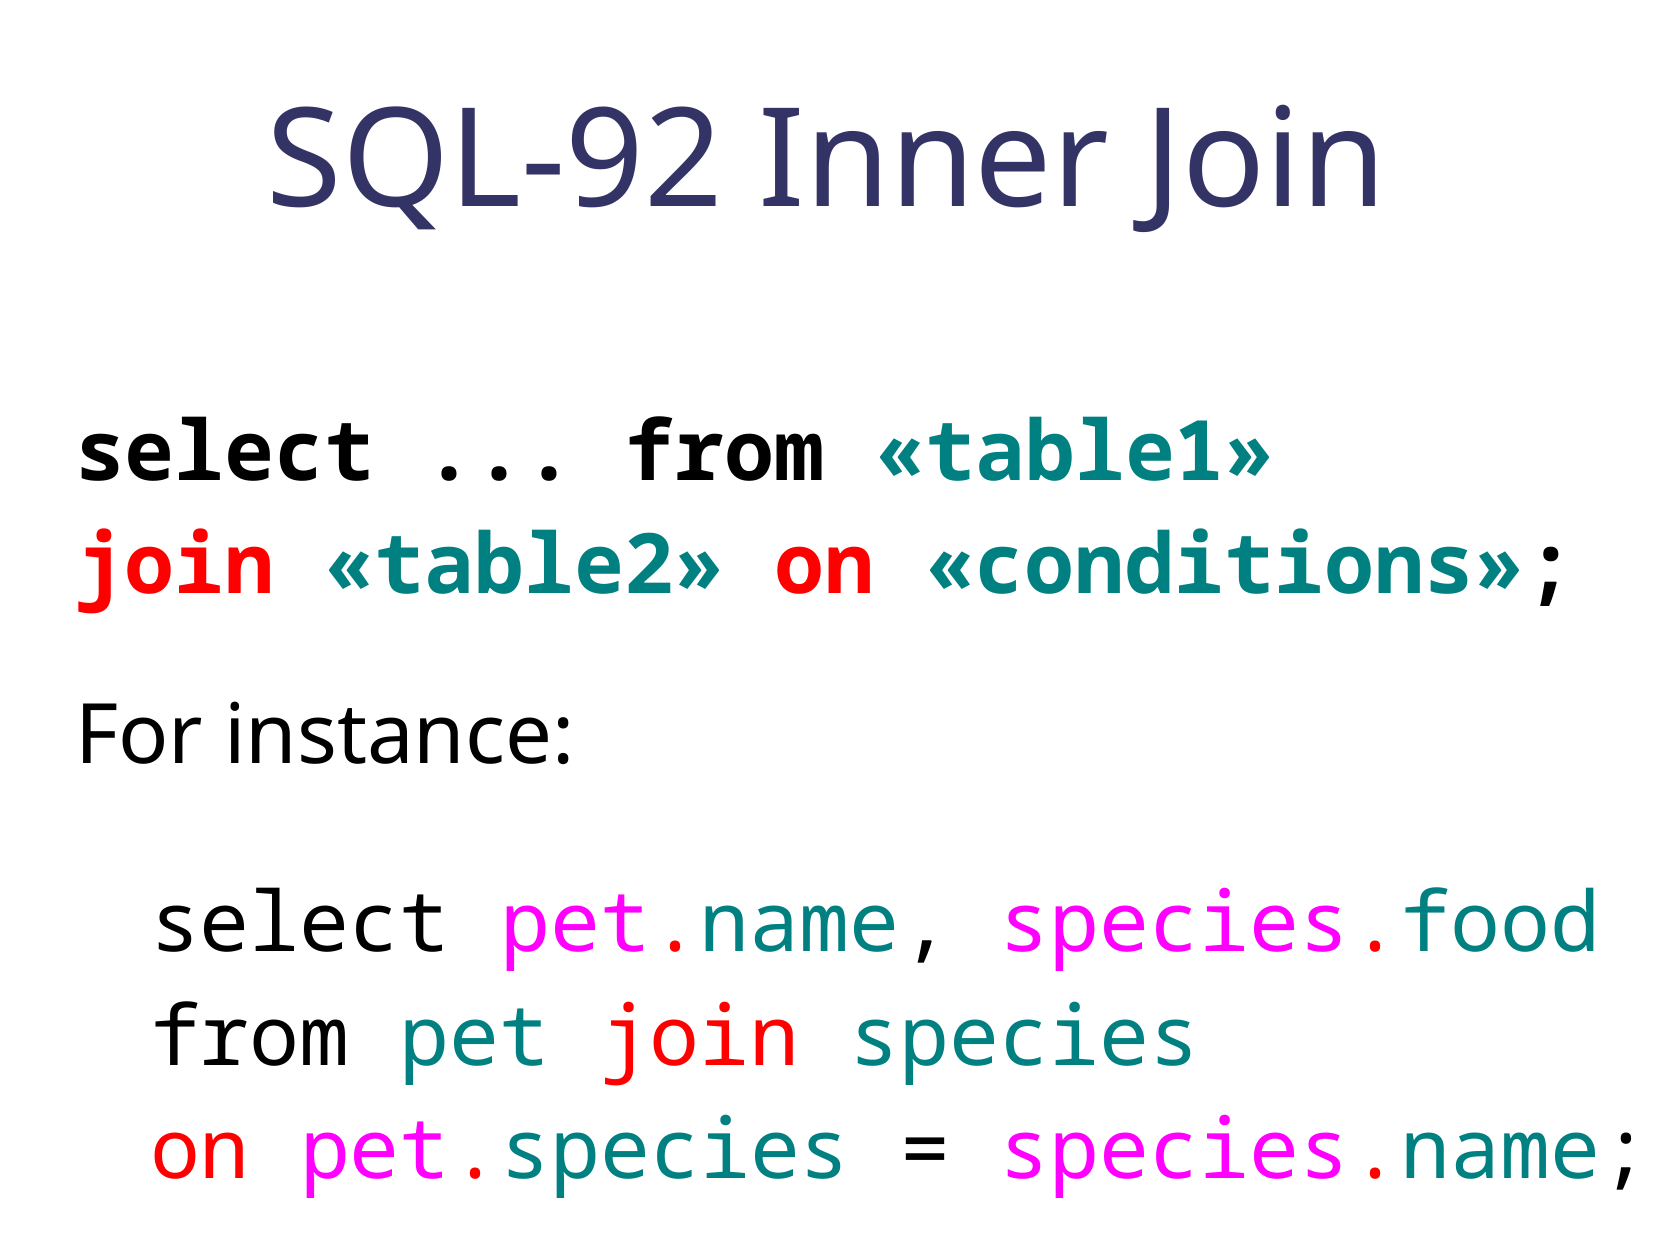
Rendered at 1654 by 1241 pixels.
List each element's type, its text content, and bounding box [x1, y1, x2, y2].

text_box For instance: [75, 675, 1654, 865]
subtitle select ... from «table1» join «table2» on «conditions»; [75, 391, 1613, 584]
text_box select pet.name, species.food from pet join species on pet.species = species.name; [150, 865, 1654, 1137]
title SQL-92 Inner Join [82, 56, 1571, 250]
